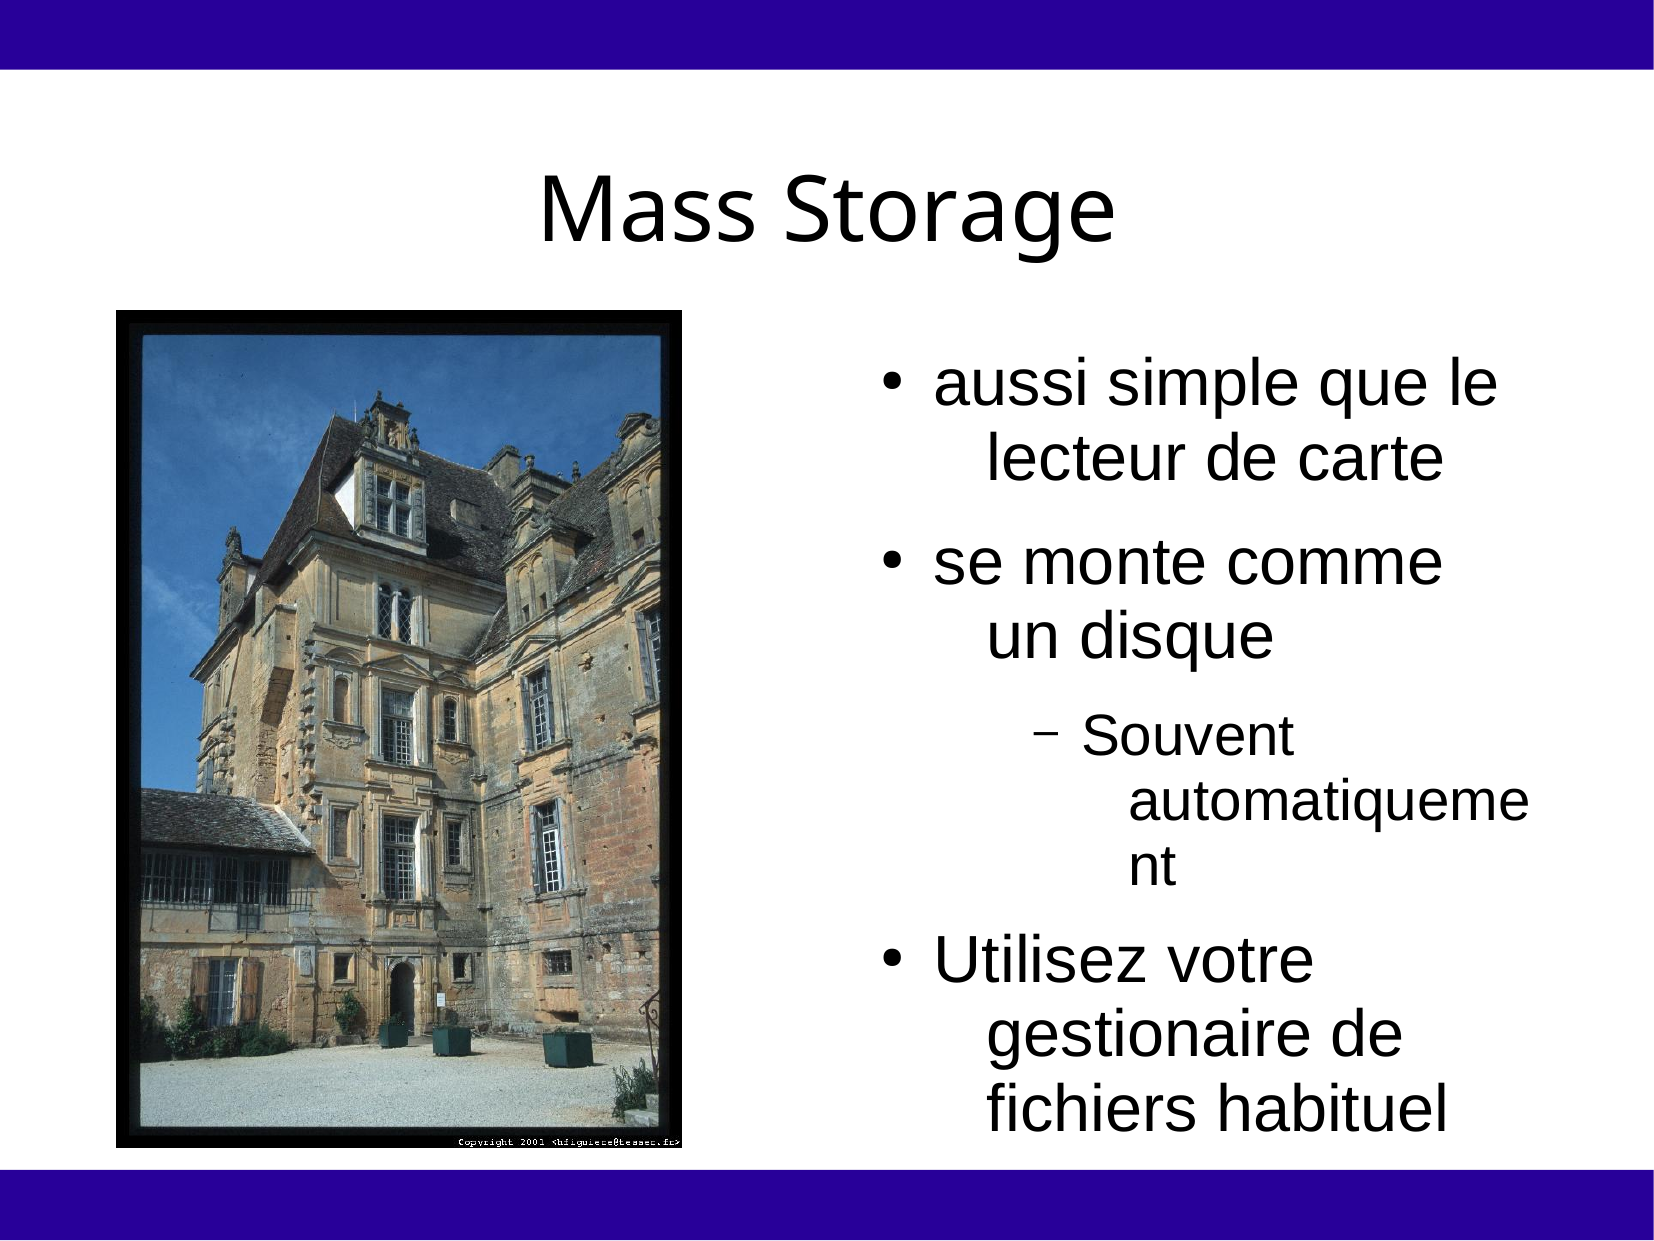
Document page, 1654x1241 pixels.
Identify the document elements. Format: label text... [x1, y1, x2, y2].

list aussi simple que le lecteur de carte se monte comme un disque Souvent automatiquement Utilisez votre gestionaire de fichiers habituel [845, 344, 1535, 1154]
picture [116, 310, 682, 1148]
title Mass Storage [121, 102, 1534, 311]
